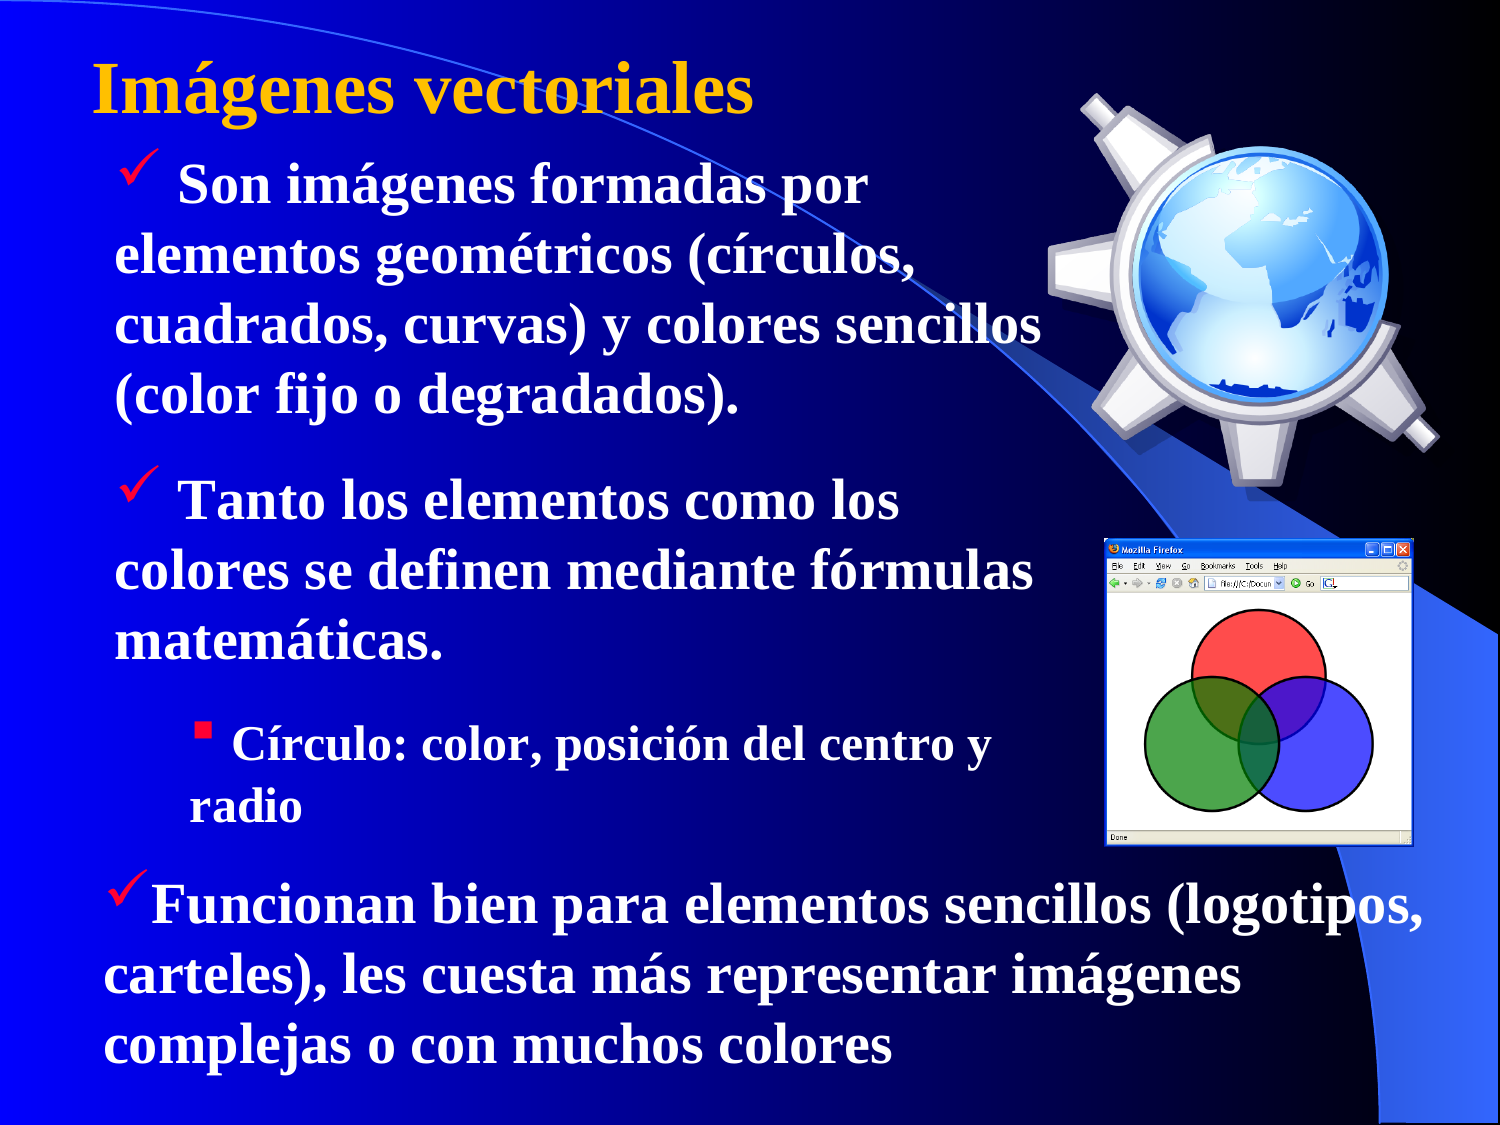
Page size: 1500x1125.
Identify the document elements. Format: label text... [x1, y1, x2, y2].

text_box Funcionan bien para elementos sencillos (logotipos, carteles), les cuesta más representar imágenes complejas o con muchos colores [88, 857, 1459, 1125]
picture [1104, 538, 1414, 847]
text_box Imágenes vectoriales [76, 30, 1436, 137]
picture [1045, 90, 1459, 504]
text_box Son imágenes formadas por elementos geométricos (círculos, cuadrados, curvas) y colores sencillos (color fijo o degradados). Tanto los elementos como los colores se definen mediante fórmulas matemáticas. Círculo: color, posición del centro y radio [100, 137, 1070, 857]
